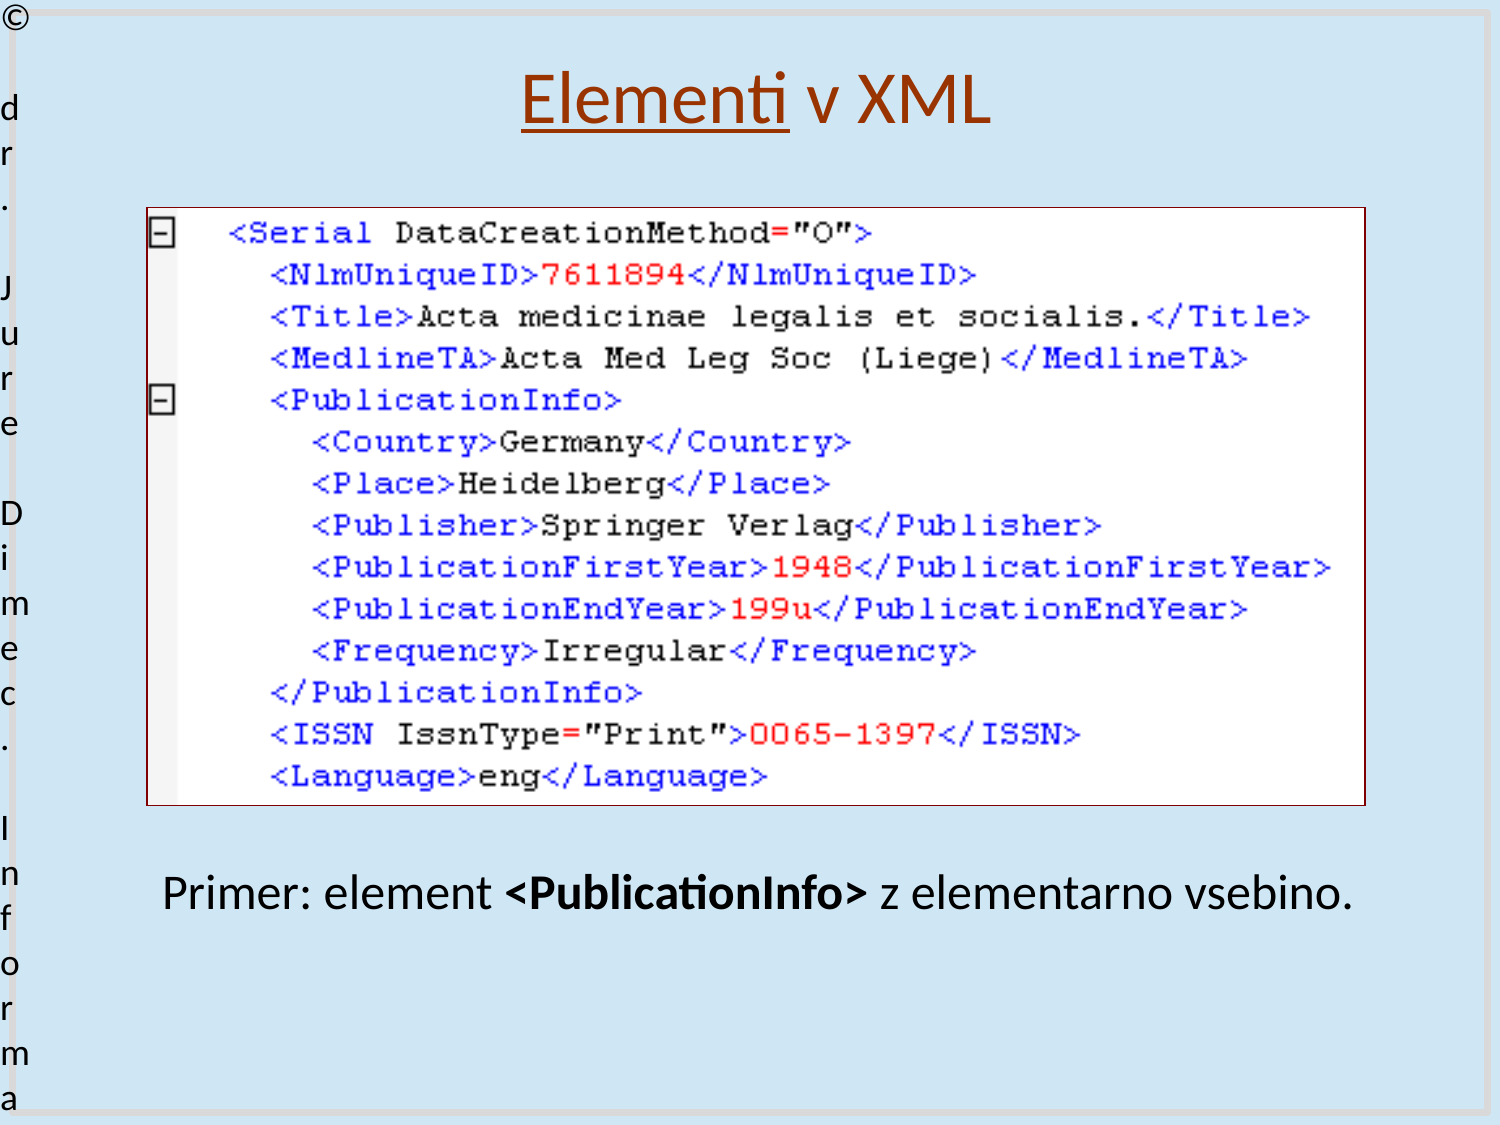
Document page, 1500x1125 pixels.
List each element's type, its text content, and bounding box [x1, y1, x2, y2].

text_box Primer: element <PublicationInfo> z elementarno vsebino. [147, 852, 1370, 928]
picture [147, 208, 1365, 805]
title Elementi v XML [37, 37, 1475, 150]
